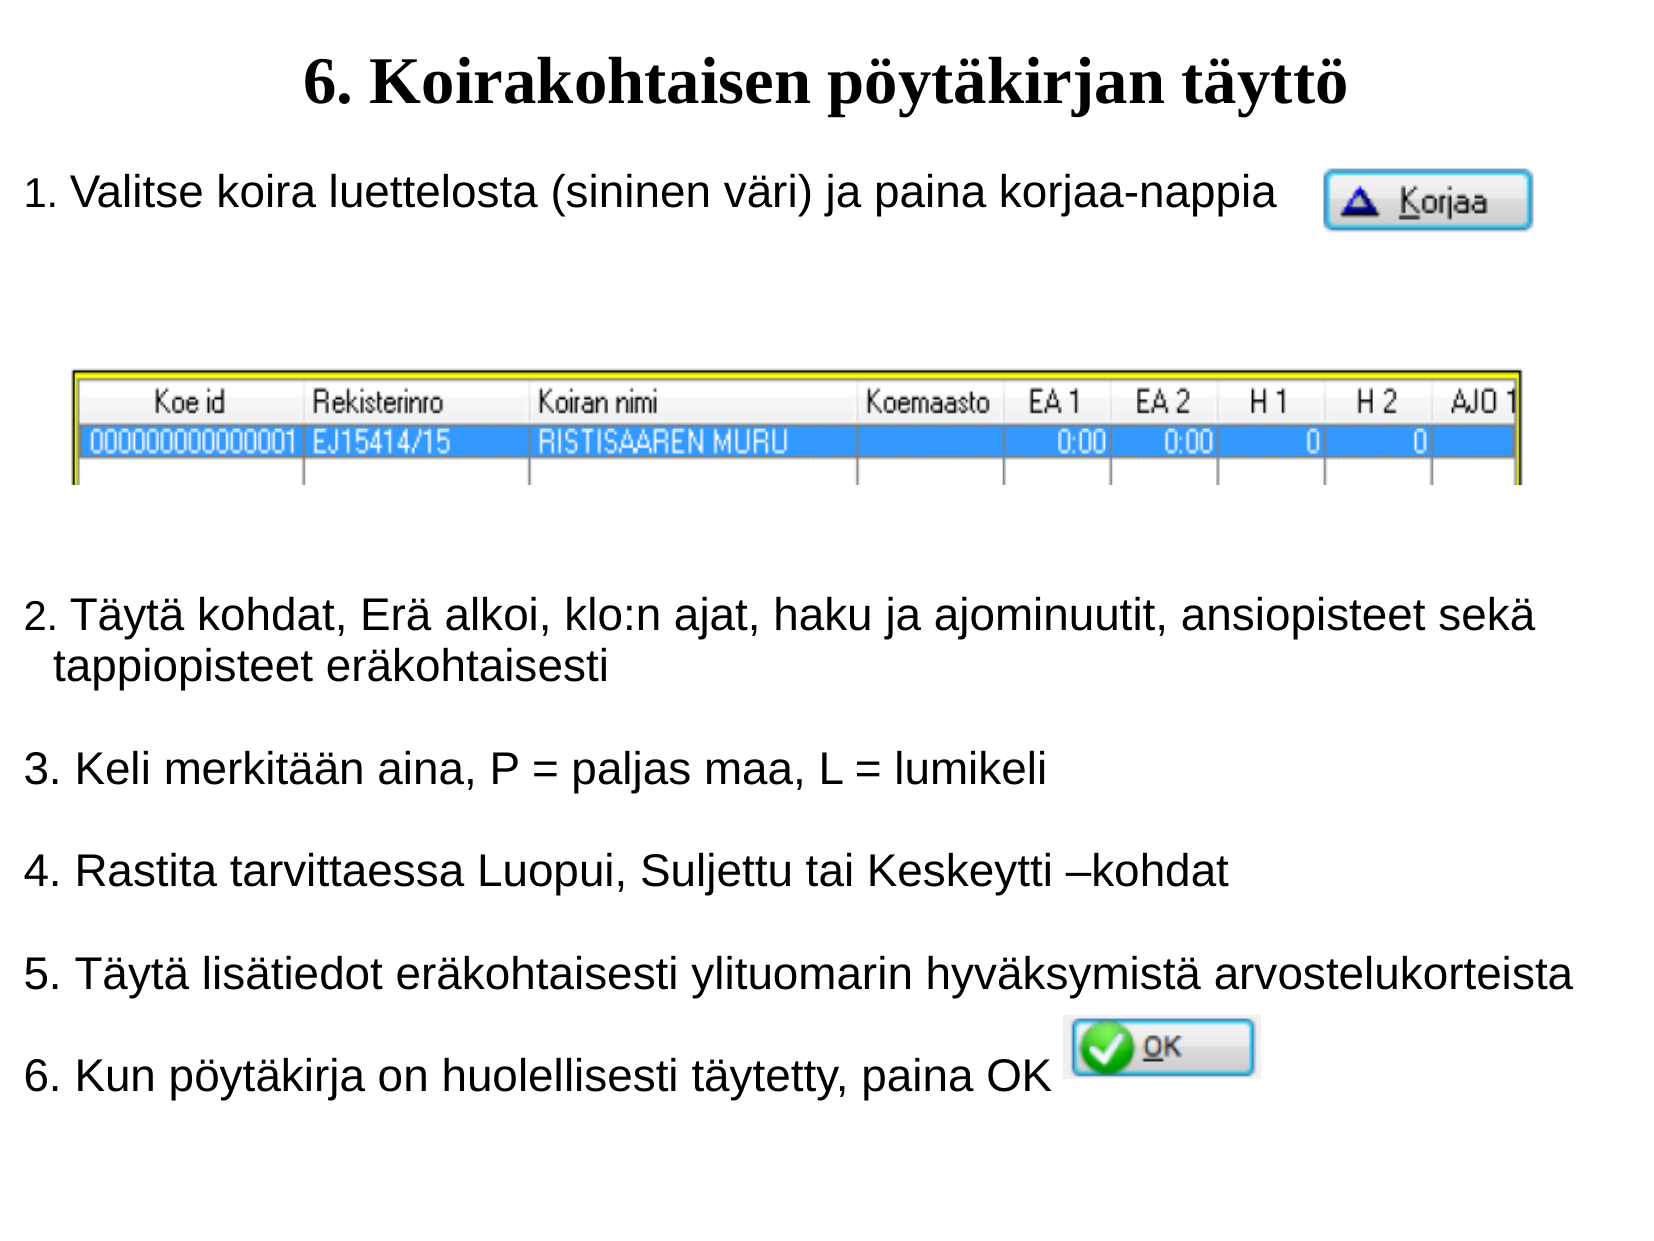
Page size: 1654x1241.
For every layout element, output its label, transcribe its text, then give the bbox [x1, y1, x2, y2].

subtitle Valitse koira luettelosta (sininen väri) ja paina korjaa-nappia Täytä kohdat, Erä alkoi, klo:n ajat, haku ja ajominuutit, ansiopisteet sekä tappiopisteet eräkohtaisesti Keli merkitään aina, P = paljas maa, L = lumikeli Rastita tarvittaessa Luopui, Suljettu tai Keskeytti –kohdat Täytä lisätiedot eräkohtaisesti ylituomarin hyväksymistä arvostelukorteista Kun pöytäkirja on huolellisesti täytetty, paina OK [23, 117, 1619, 1131]
picture [70, 367, 1524, 485]
picture [1062, 1015, 1261, 1079]
title 6. Koirakohtaisen pöytäkirjan täyttö [0, 43, 1654, 119]
picture [1320, 165, 1536, 237]
